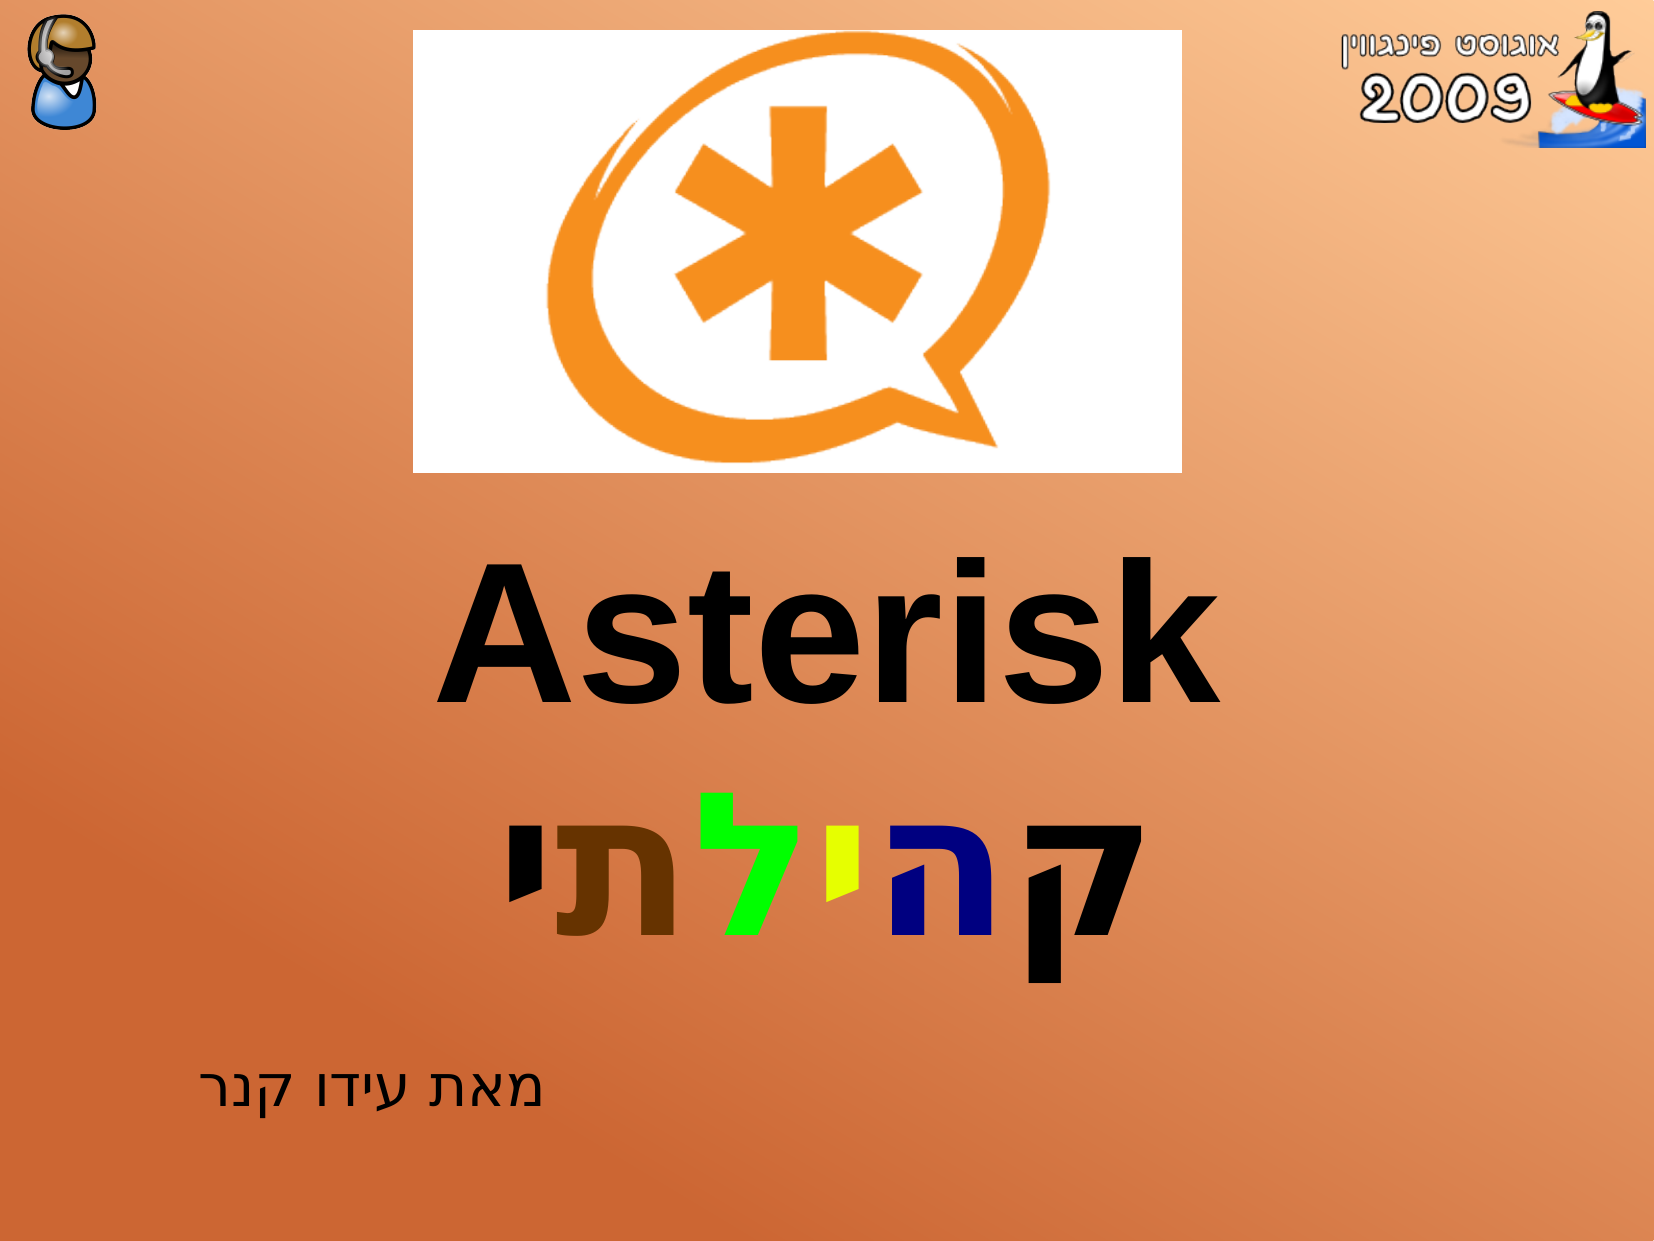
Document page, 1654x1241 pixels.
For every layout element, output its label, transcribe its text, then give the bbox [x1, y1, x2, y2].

picture [2, 11, 122, 131]
picture [1327, 11, 1646, 148]
text_box Asterisk קהילתי [221, 509, 1433, 991]
picture [413, 29, 1182, 474]
text_box מאת עידו קנר [147, 1045, 562, 1128]
